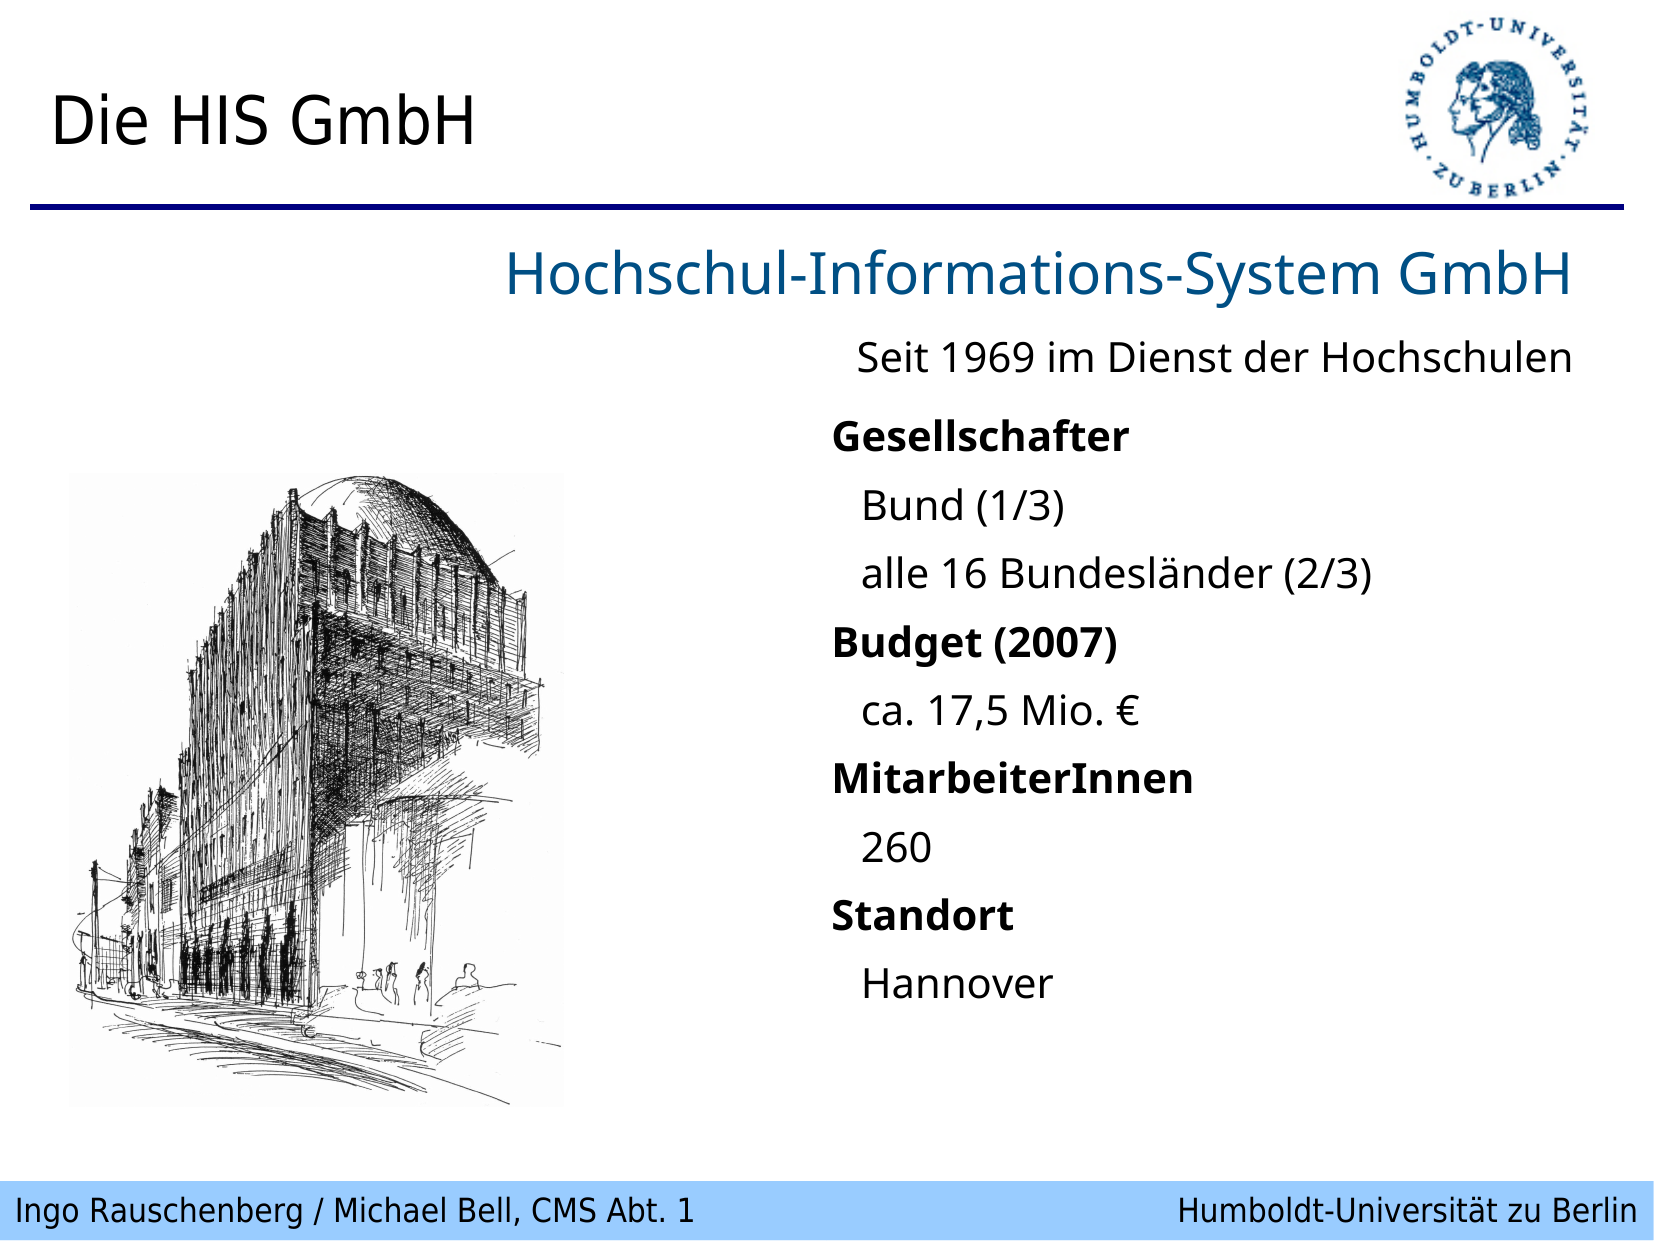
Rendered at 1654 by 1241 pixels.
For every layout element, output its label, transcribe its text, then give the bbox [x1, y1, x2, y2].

text_box Humboldt-Universität zu Berlin [826, 1181, 1654, 1241]
text_box Gesellschafter Bund (1/3) alle 16 Bundesländer (2/3) Budget (2007) ca. 17,5 Mio. € MitarbeiterInnen 260 Standort Hannover [831, 393, 1550, 1019]
text_box Ingo Rauschenberg / Michael Bell, CMS Abt. 1 [0, 1181, 826, 1241]
text_box Die HIS GmbH [35, 75, 1414, 226]
text_box Hochschul-Informations-System GmbH Seit 1969 im Dienst der Hochschulen [37, 225, 1589, 393]
picture [1398, 10, 1595, 204]
picture [69, 473, 564, 1107]
